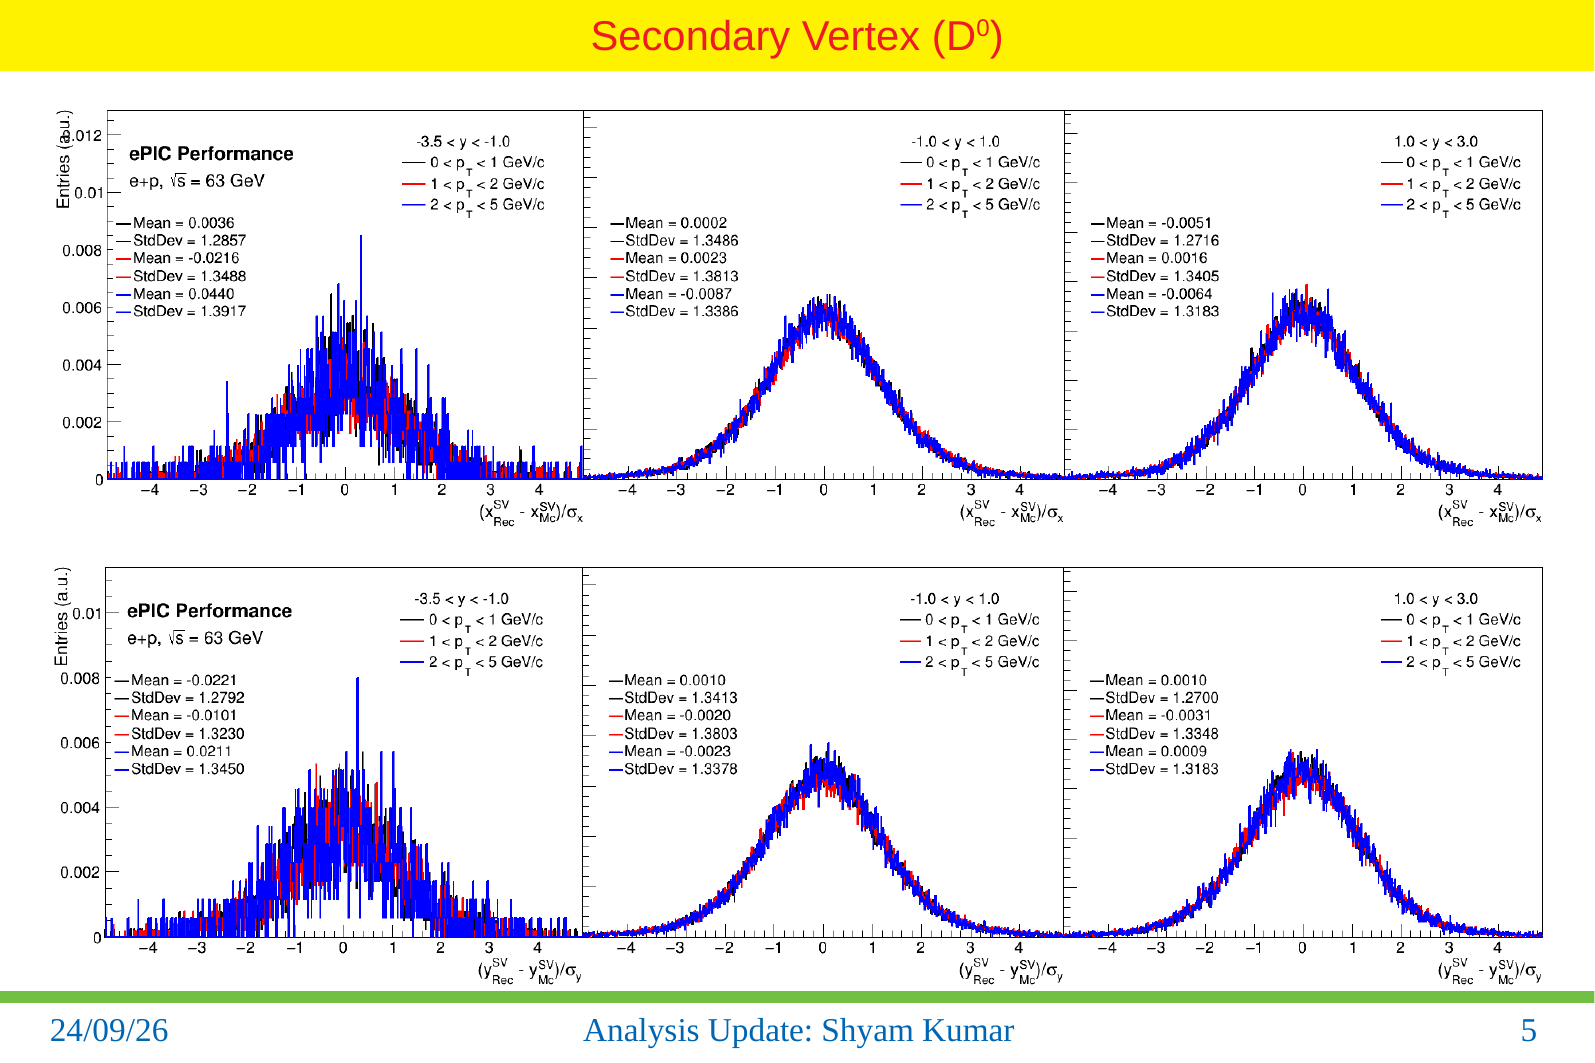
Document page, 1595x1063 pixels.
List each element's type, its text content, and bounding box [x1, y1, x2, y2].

title Secondary Vertex (D0) [0, 0, 1595, 71]
picture [47, 533, 1560, 990]
picture [49, 76, 1560, 532]
